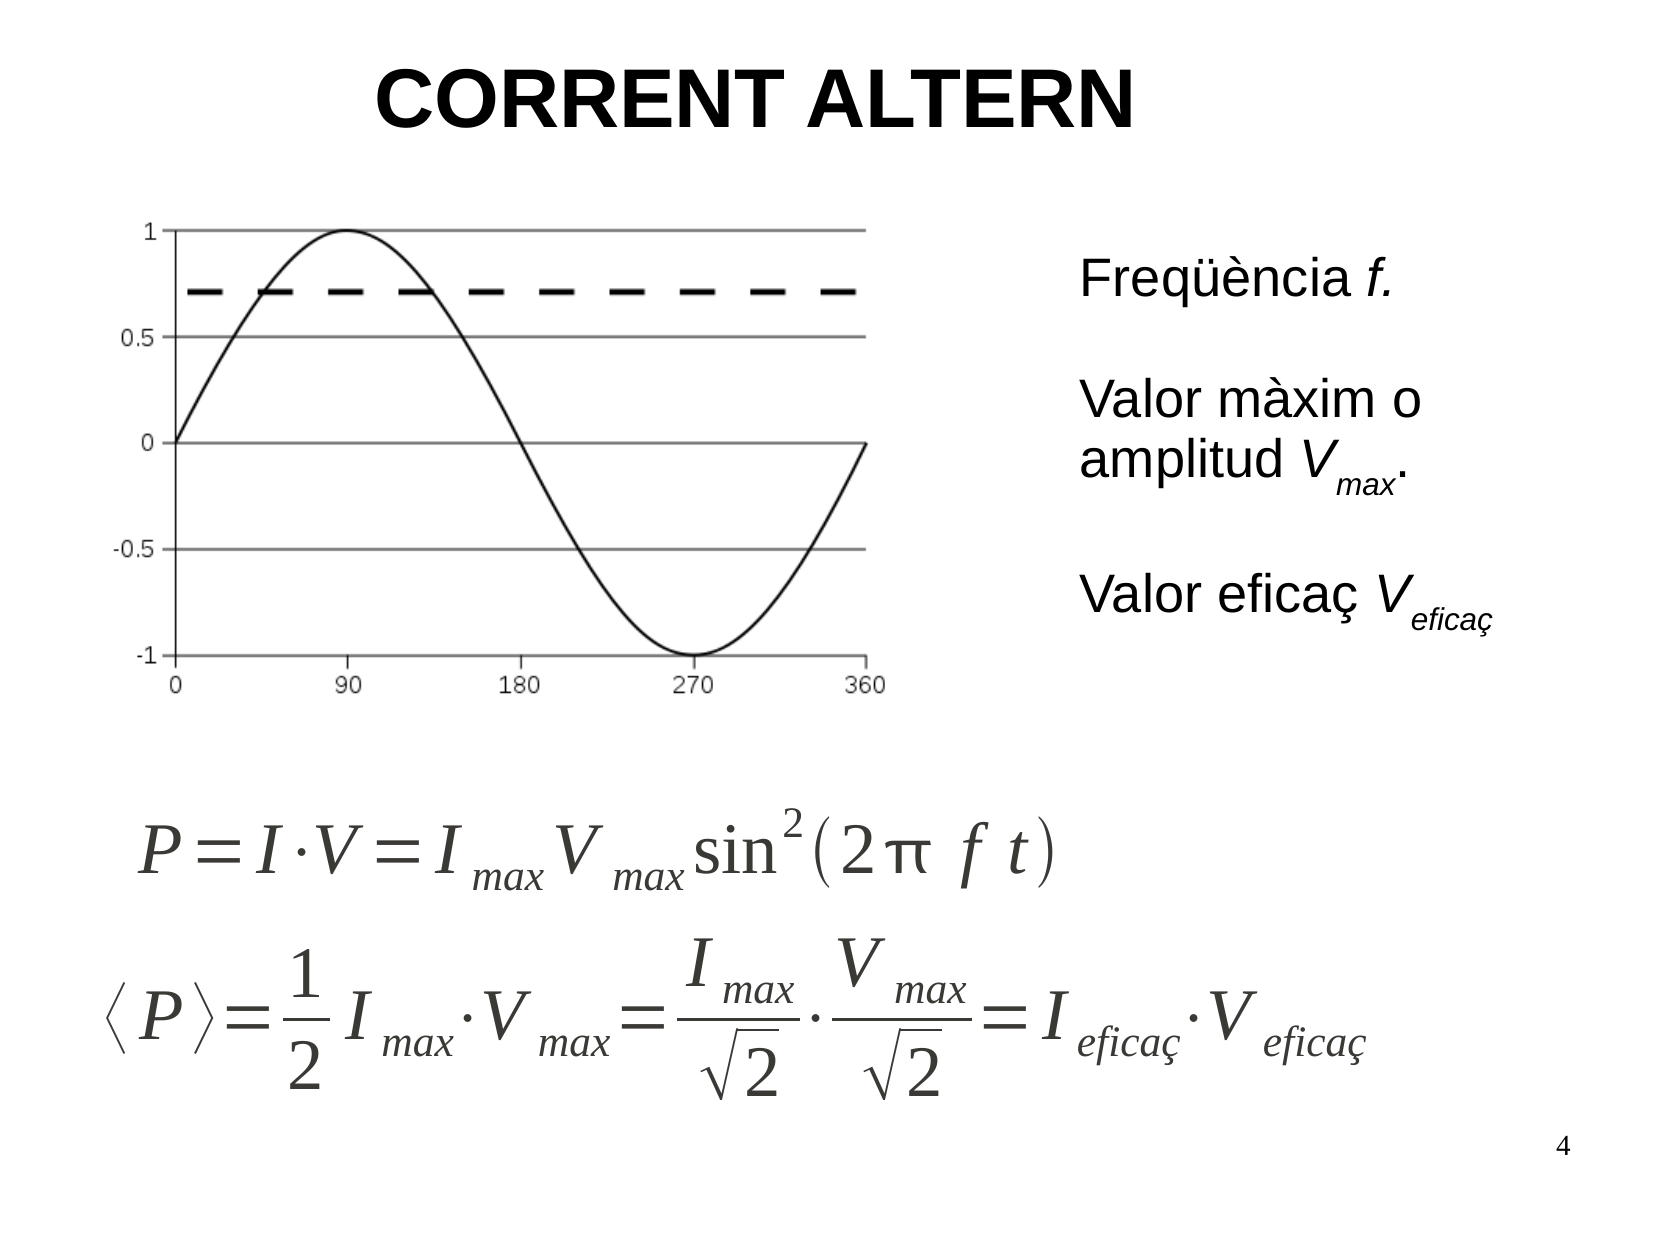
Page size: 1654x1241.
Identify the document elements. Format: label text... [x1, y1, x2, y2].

picture [97, 201, 910, 721]
chart [127, 798, 1066, 901]
text_box Freqüència f. Valor màxim o amplitud Vmax. Valor eficaç Veficaç [1065, 240, 1568, 644]
chart [97, 922, 1373, 1112]
text_box CORRENT ALTERN [360, 45, 1178, 153]
